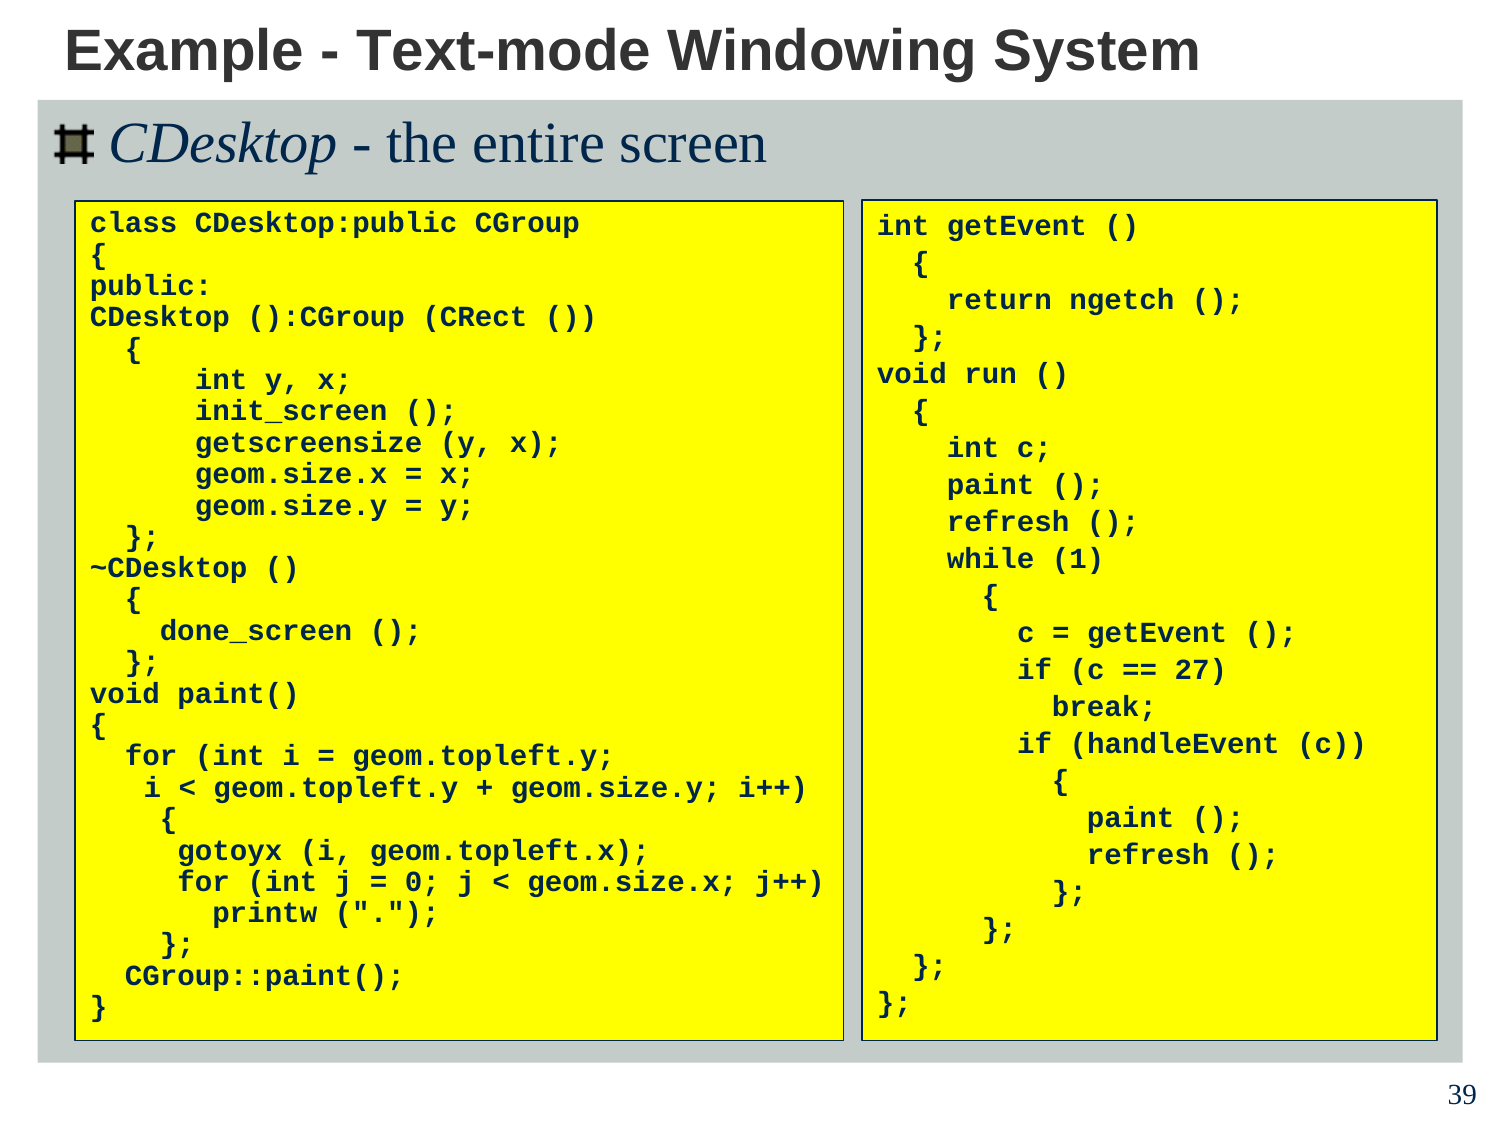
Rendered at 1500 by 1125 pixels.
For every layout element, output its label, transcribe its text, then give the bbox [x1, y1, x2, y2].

text_box class CDesktop:public CGroup { public: CDesktop ():CGroup (CRect ()) { int y, x; init_screen (); getscreensize (y, x); geom.size.x = x; geom.size.y = y; }; ~CDesktop () { done_screen (); }; void paint() { for (int i = geom.topleft.y; i < geom.topleft.y + geom.size.y; i++) { gotoyx (i, geom.topleft.x); for (int j = 0; j < geom.size.x; j++) printw ("."); }; CGroup::paint(); } [75, 200, 844, 1044]
title Example - Text-mode Windowing System [50, 0, 1450, 91]
list CDesktop - the entire screen [37, 99, 1463, 1063]
text_box int getEvent () { return ngetch (); }; void run () { int c; paint (); refresh (); while (1) { c = getEvent (); if (c == 27) break; if (handleEvent (c)) { paint (); refresh (); }; }; }; }; [862, 200, 1438, 1037]
text_box [862, 1037, 1438, 1041]
